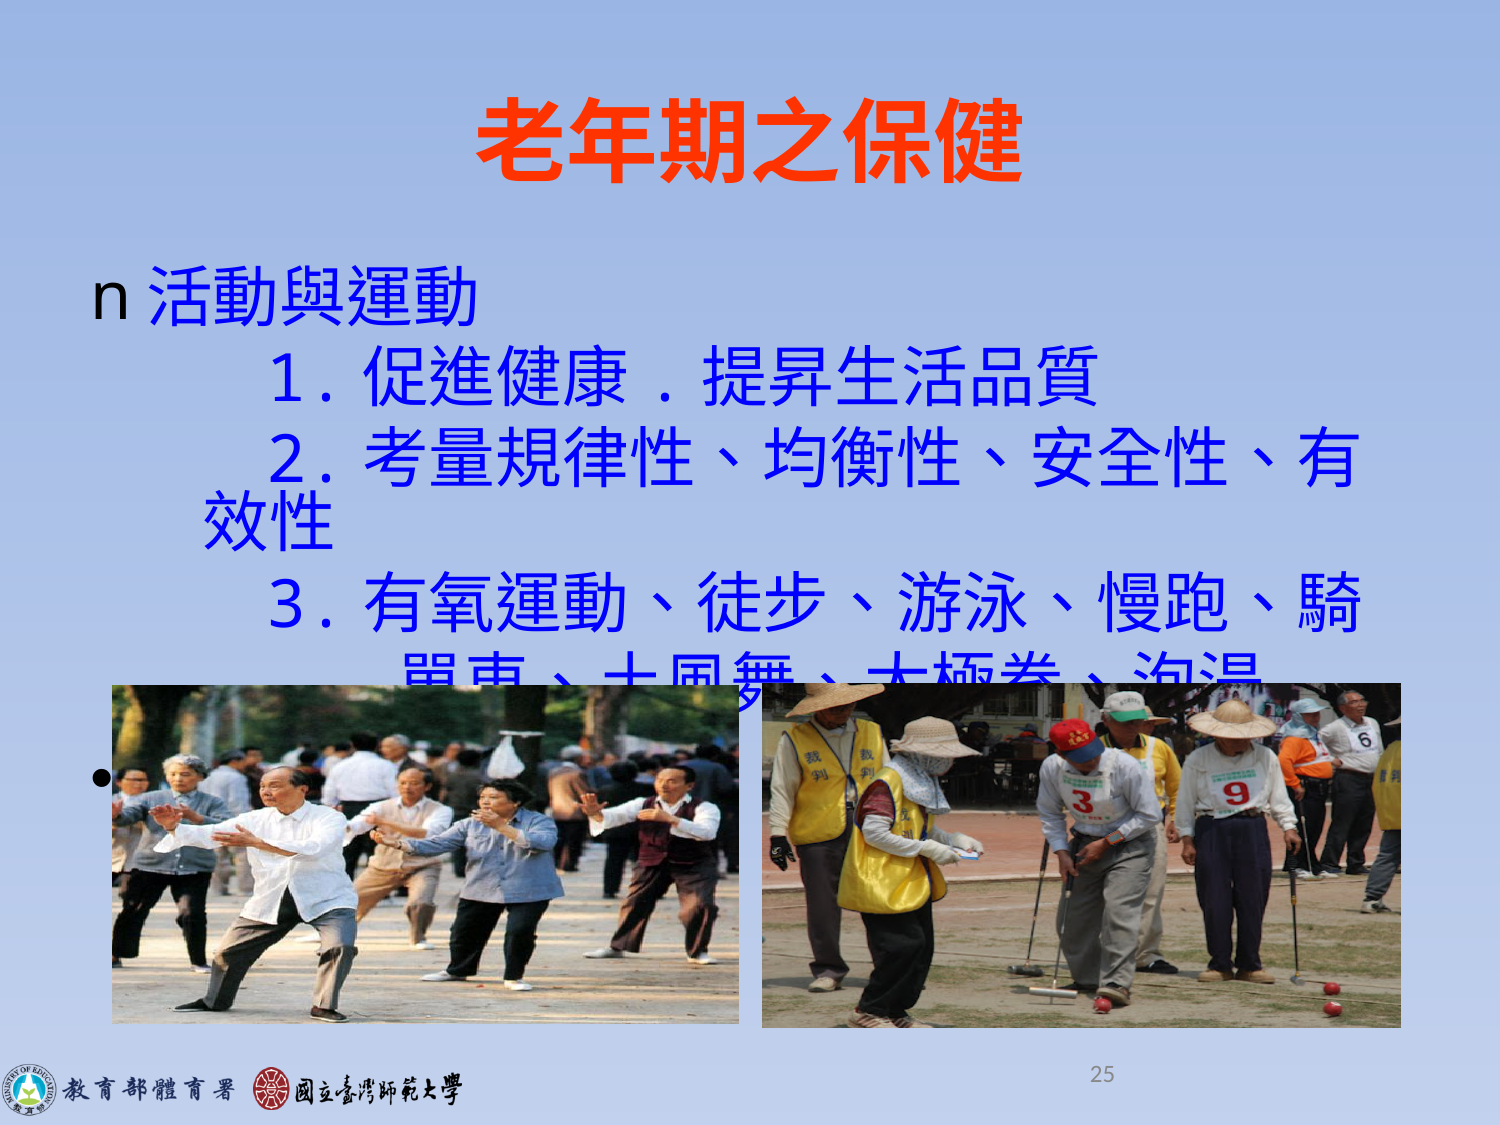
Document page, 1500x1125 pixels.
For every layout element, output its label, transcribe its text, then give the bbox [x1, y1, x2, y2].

picture [762, 684, 1401, 1028]
title 老年期之保健 [75, 45, 1426, 233]
text_box [1074, 1042, 1426, 1103]
picture [112, 685, 739, 1024]
list 活動與運動 1.促進健康.提昇生活品質 2.考量規律性、均衡性、安全性、有效性 3.有氧運動、徒步、游泳、慢跑、騎 單車、土風舞、太極拳、泡湯 [75, 262, 1426, 1005]
